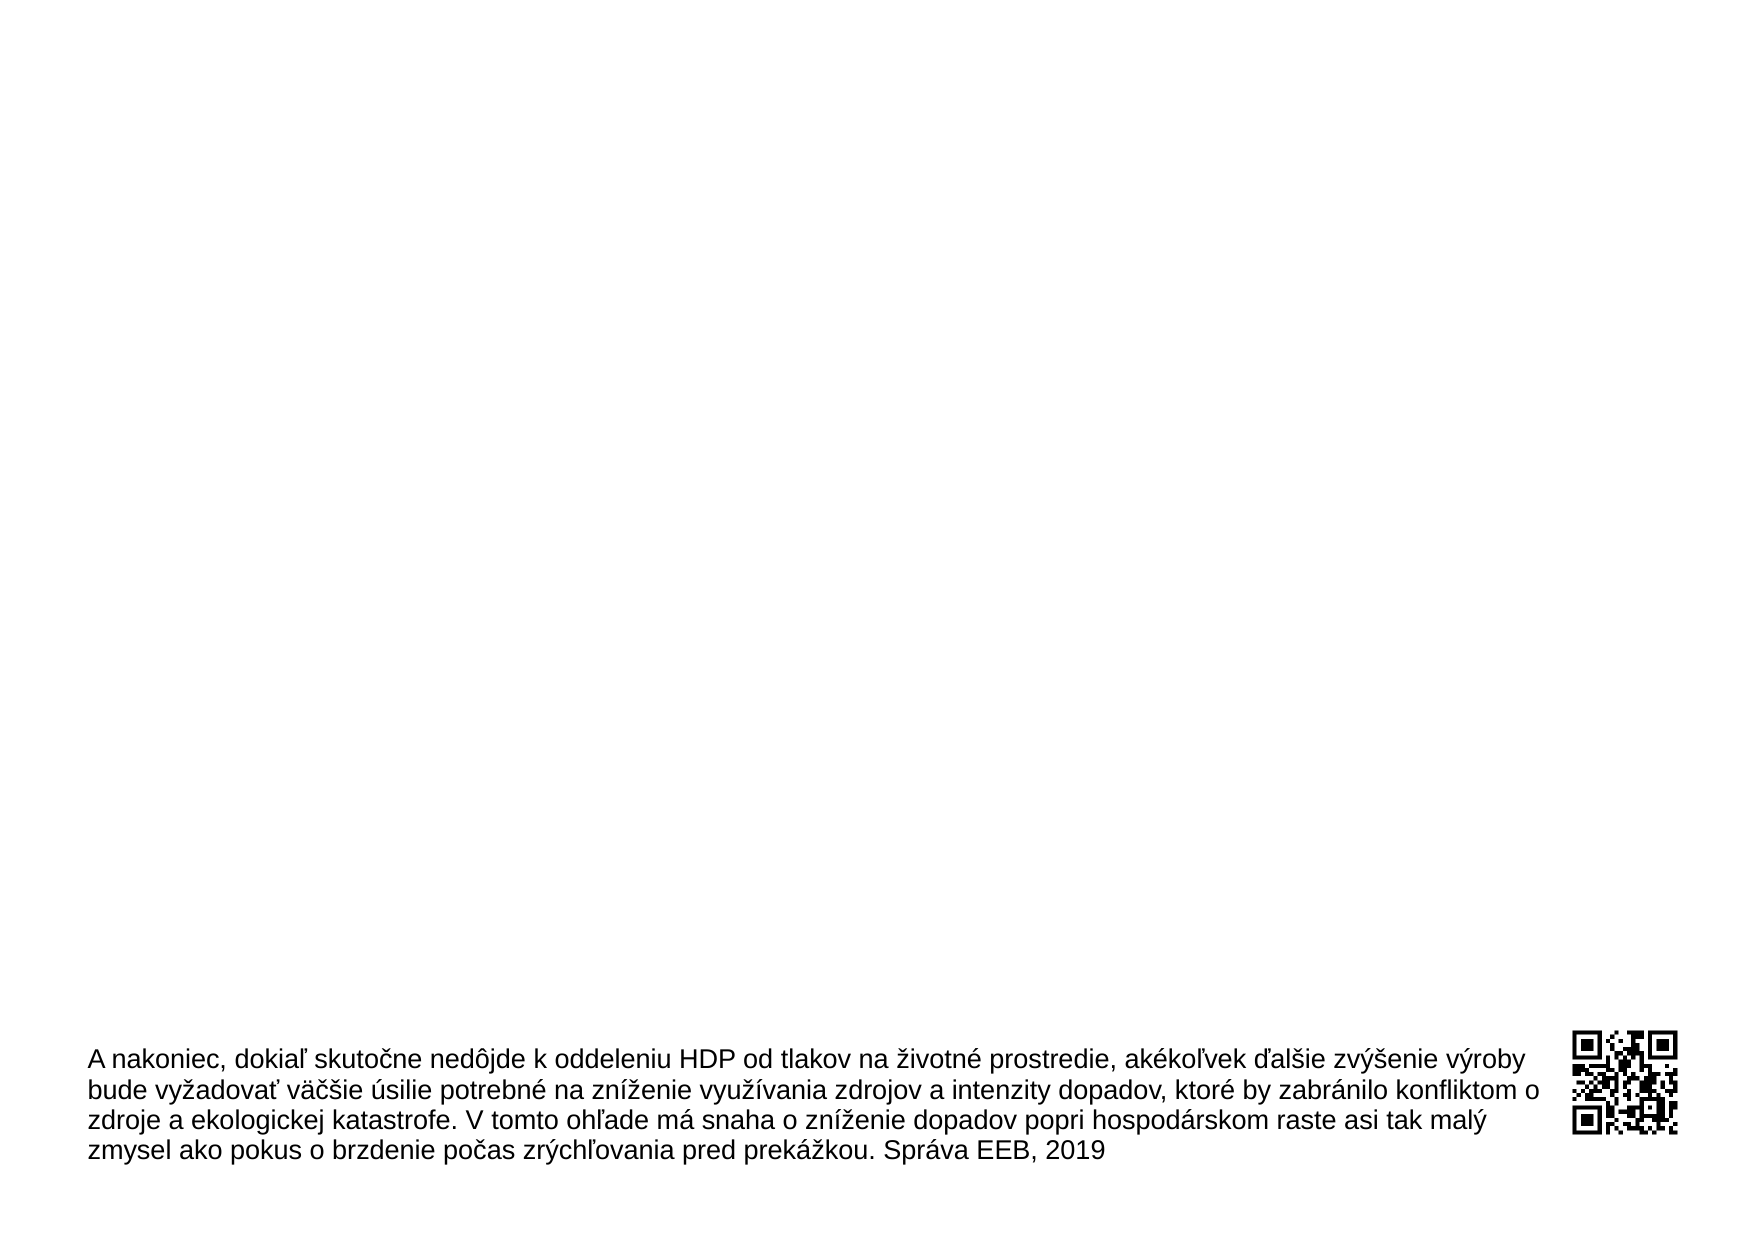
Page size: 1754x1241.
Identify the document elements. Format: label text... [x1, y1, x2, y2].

title A nakoniec, dokiaľ skutočne nedôjde k oddeleniu HDP od tlakov na životné prostredie, akékoľvek ďalšie zvýšenie výroby bude vyžadovať väčšie úsilie potrebné na zníženie využívania zdrojov a intenzity dopadov, ktoré by zabránilo konfliktom o zdroje a ekologickej katastrofe. V tomto ohľade má snaha o zníženie dopadov popri hospodárskom raste asi tak malý zmysel ako pokus o brzdenie počas zrýchľovania pred prekážkou. Správa EEB, 2019 [87, 1027, 1541, 1166]
picture [1565, 1023, 1685, 1142]
